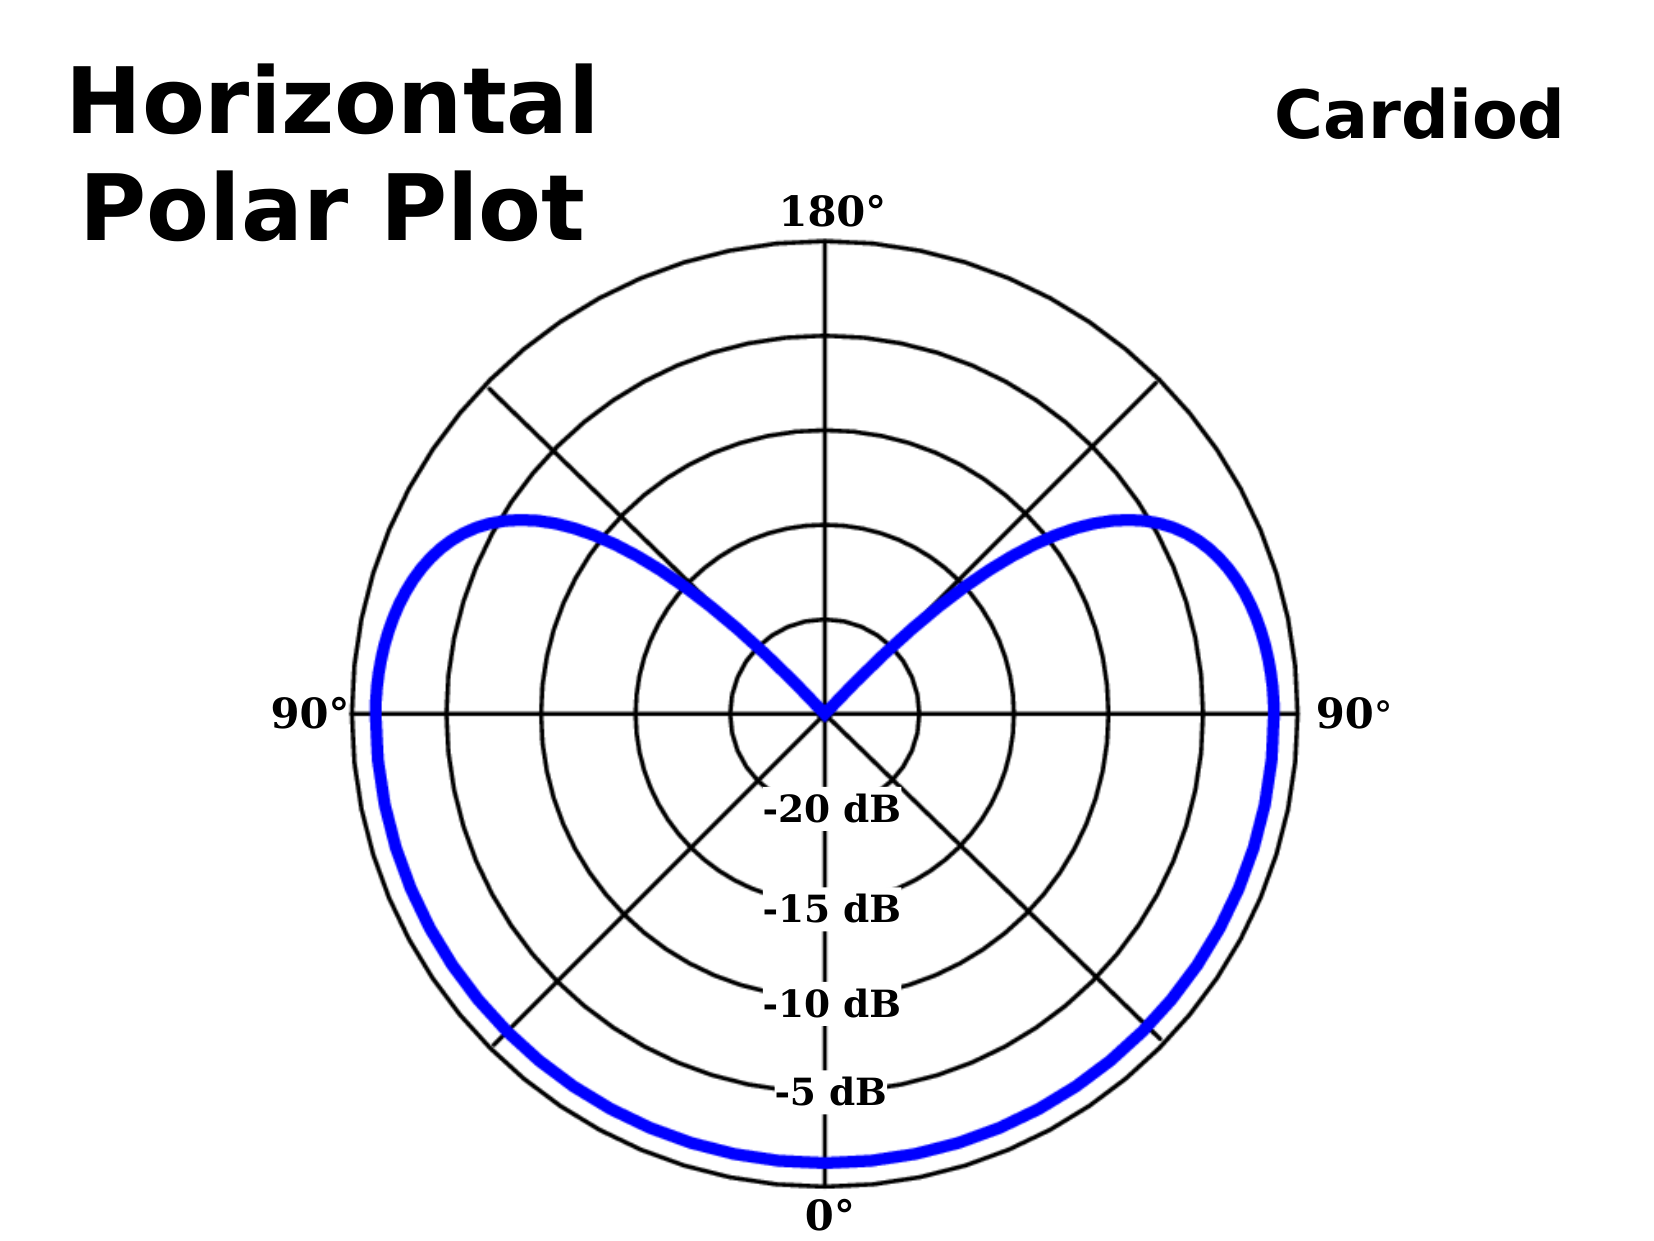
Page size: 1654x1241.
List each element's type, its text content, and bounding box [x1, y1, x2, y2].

text_box -15 dB [762, 887, 902, 932]
text_box -10 dB [762, 981, 902, 1026]
text_box -20 dB [762, 786, 902, 831]
text_box -5 dB [774, 1070, 888, 1115]
text_box 90° [270, 689, 350, 739]
text_box 90° [1315, 689, 1393, 739]
text_box 180° [778, 187, 887, 237]
picture [318, 219, 1329, 1207]
text_box 0° [805, 1191, 856, 1241]
text_box Horizontal Polar Plot [65, 47, 647, 263]
text_box Cardiod [1274, 37, 1576, 195]
